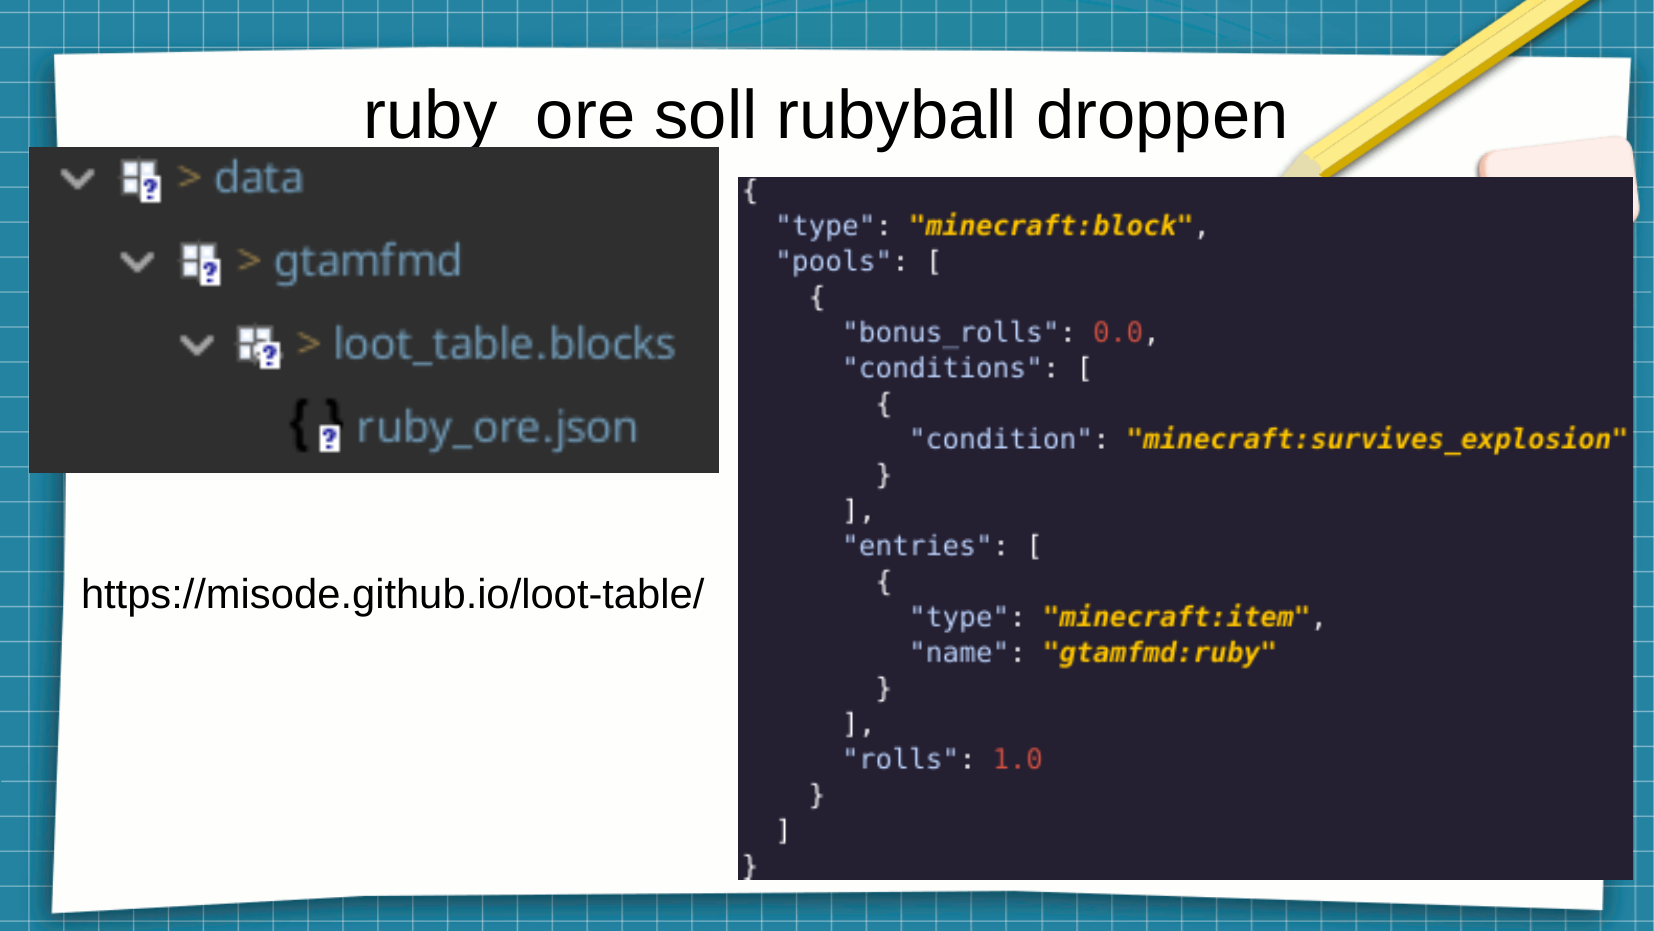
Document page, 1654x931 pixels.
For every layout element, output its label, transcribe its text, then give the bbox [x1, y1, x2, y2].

text_box https://misode.github.io/loot-table/ [59, 563, 738, 621]
title ruby_ore soll rubyball droppen [82, 37, 1571, 193]
picture [0, 0, 1654, 931]
